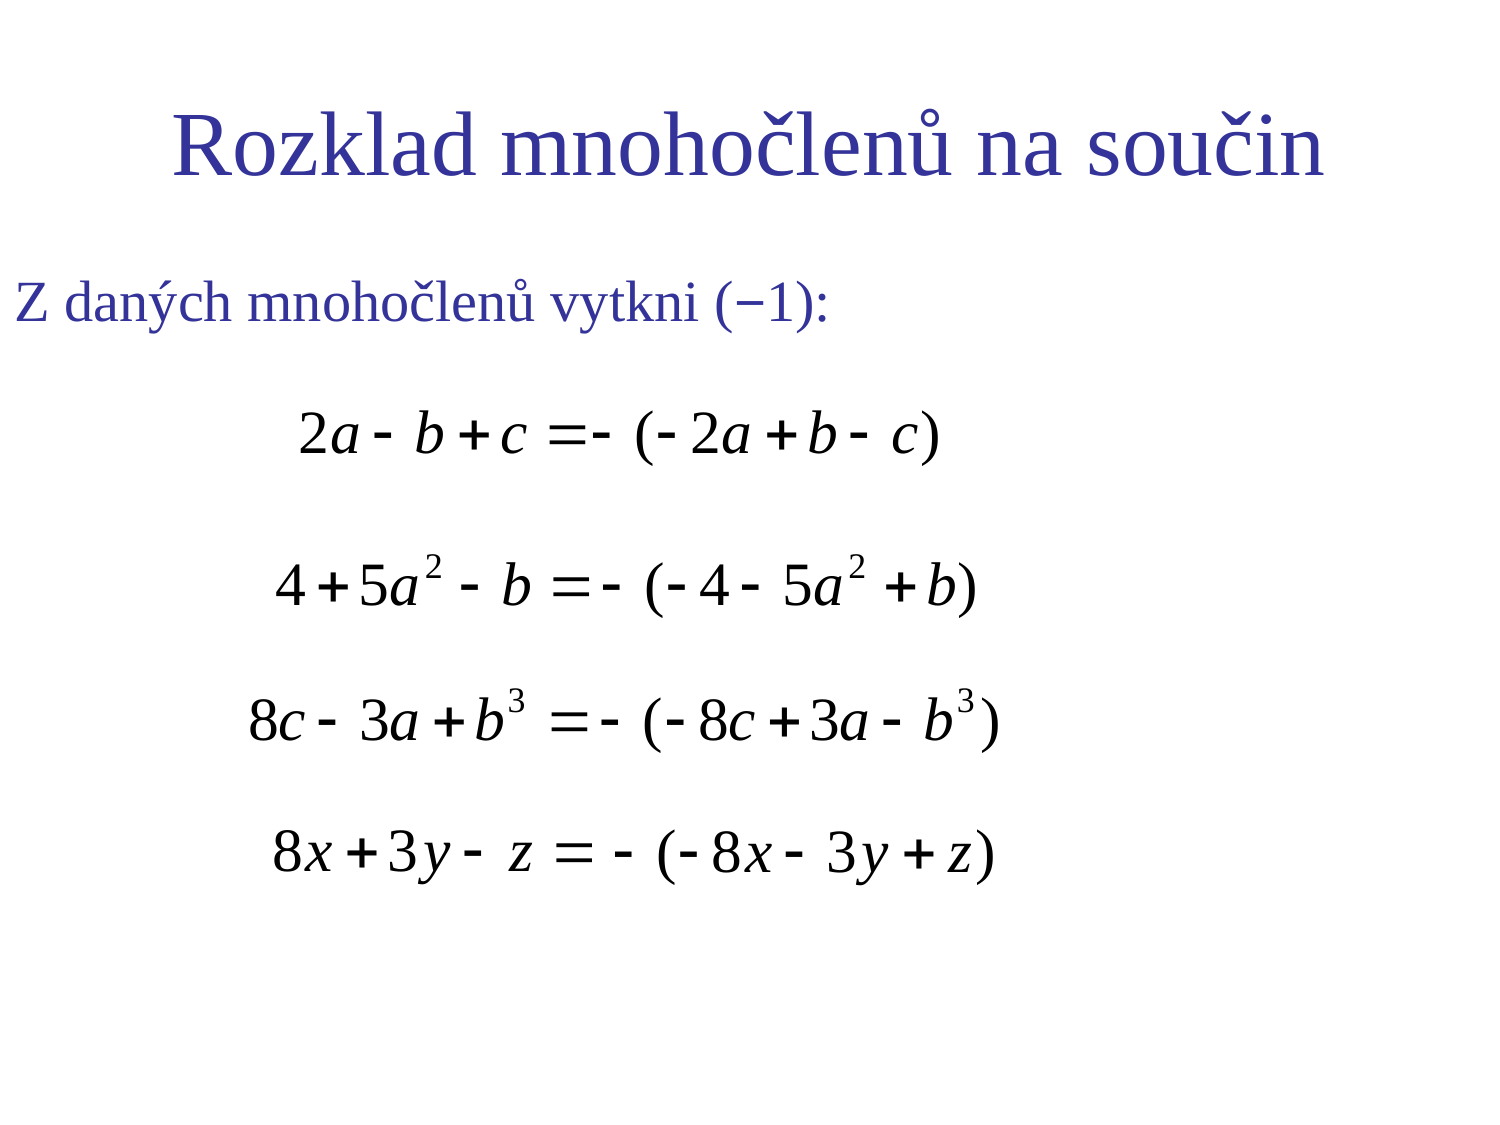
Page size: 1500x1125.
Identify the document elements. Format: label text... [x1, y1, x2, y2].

chart [265, 538, 590, 622]
chart [265, 815, 595, 898]
chart [591, 539, 987, 632]
chart [242, 673, 1010, 766]
text_box Rozklad mnohočlenů na součin [75, 45, 1426, 233]
chart [603, 815, 1009, 898]
chart [289, 396, 951, 480]
text_box Z daných mnohočlenů vytkni (−1): [0, 255, 1500, 341]
